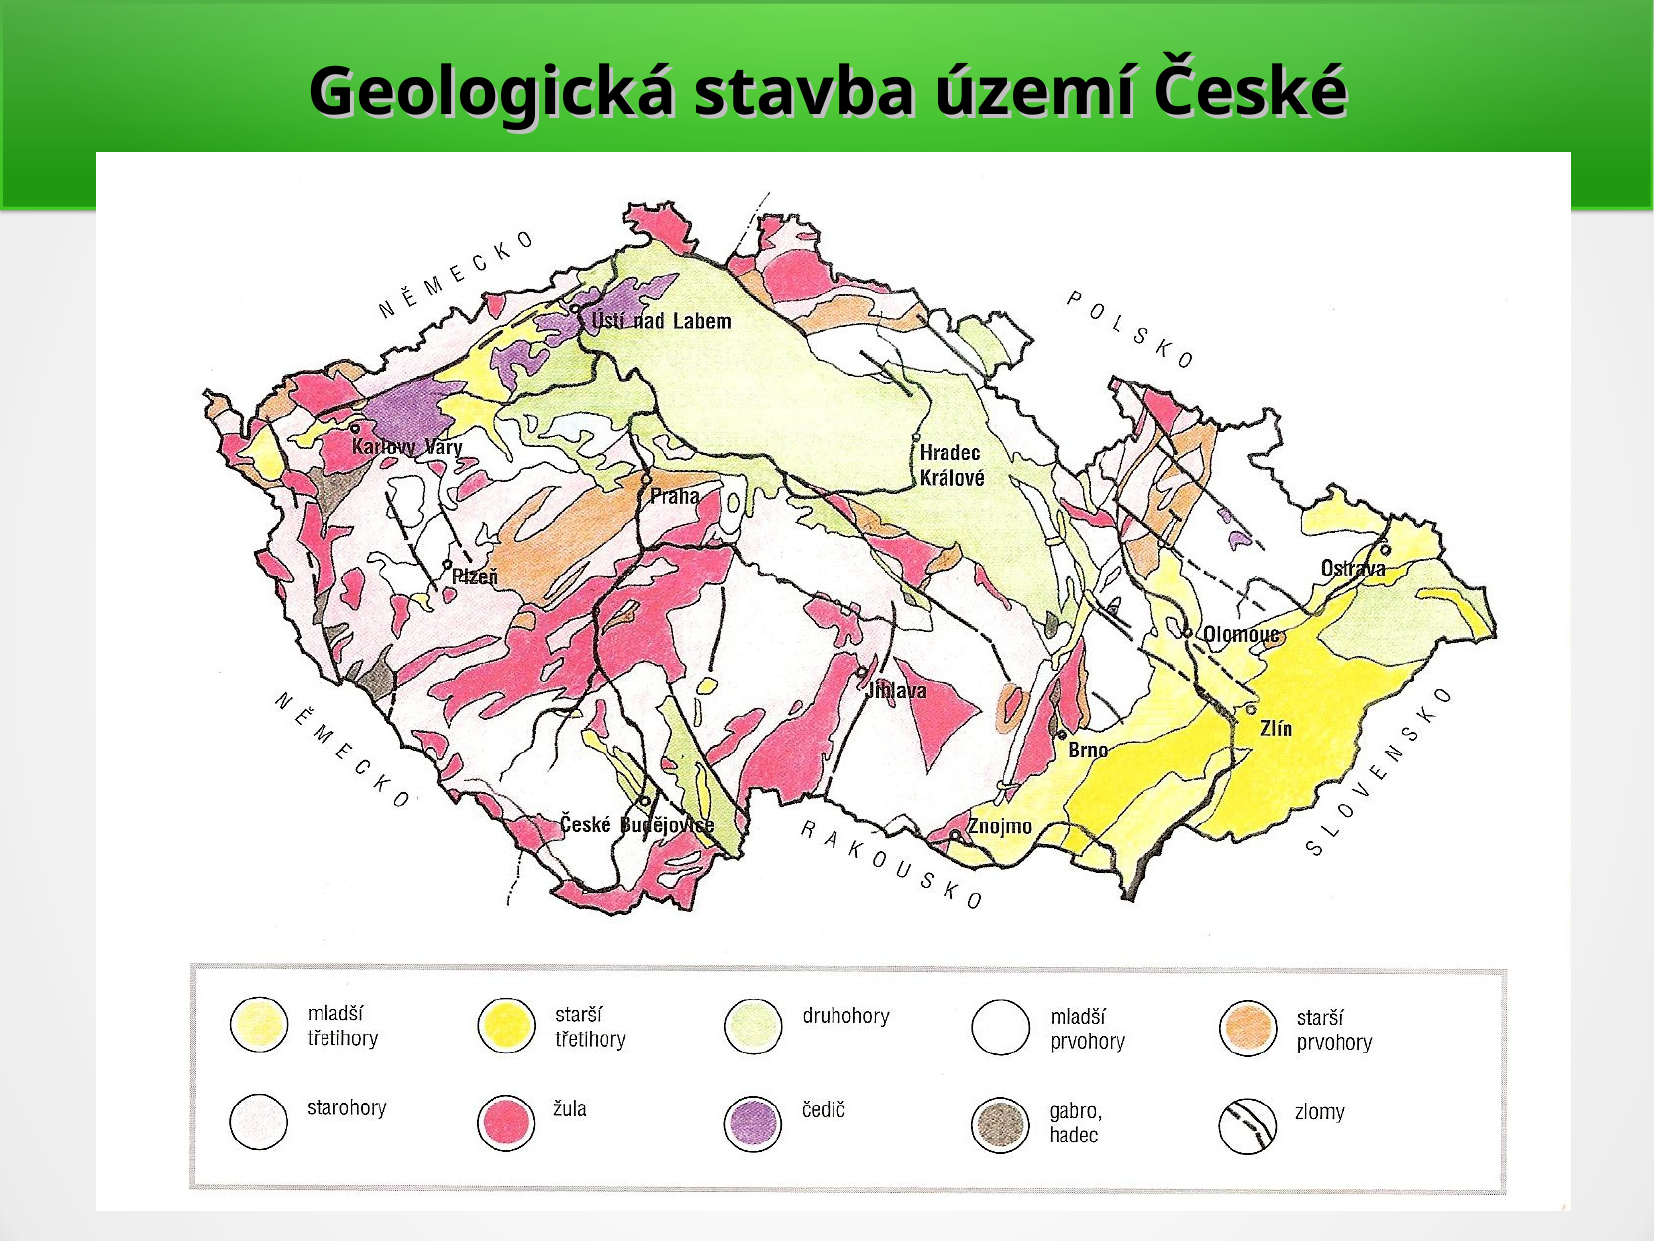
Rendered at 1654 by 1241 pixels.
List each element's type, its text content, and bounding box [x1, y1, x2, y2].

picture [96, 152, 1571, 1211]
text_box Geologická stavba území České republiky [158, 35, 1499, 144]
